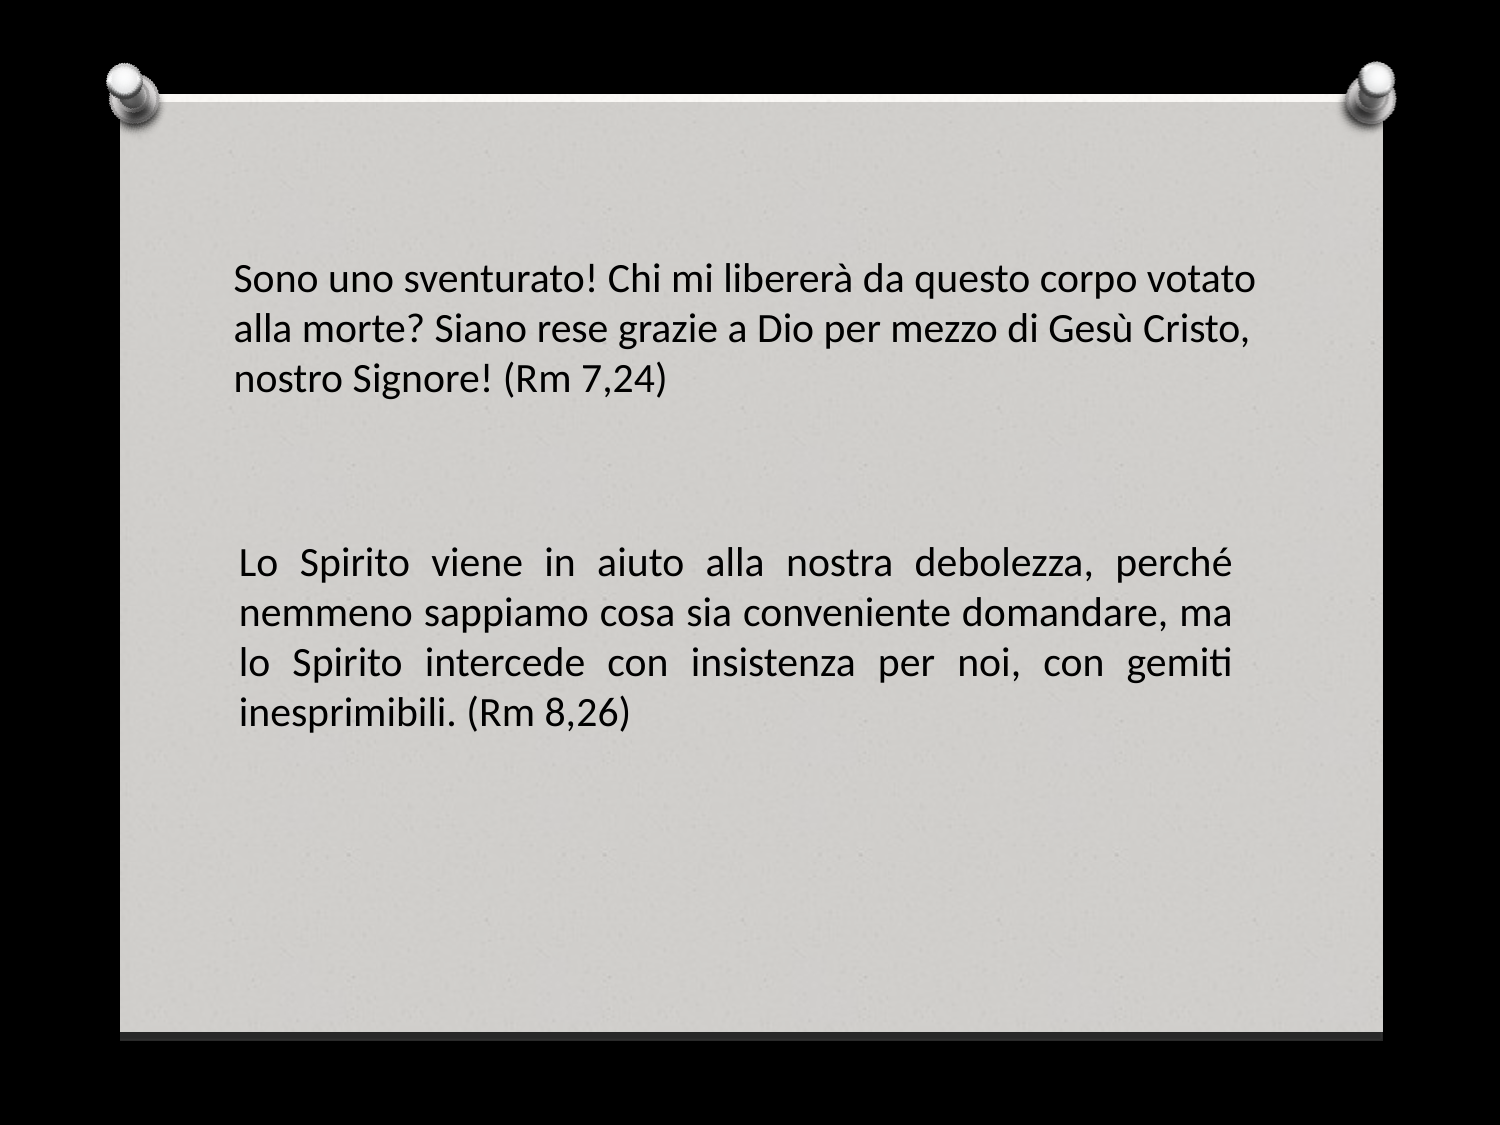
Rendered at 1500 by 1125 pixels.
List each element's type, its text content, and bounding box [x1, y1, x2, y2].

text_box Lo Spirito viene in aiuto alla nostra debolezza, perché nemmeno sappiamo cosa sia conveniente domandare, ma lo Spirito intercede con insistenza per noi, con gemiti inesprimibili. (Rm 8,26) [223, 527, 1252, 745]
text_box Sono uno sventurato! Chi mi libererà da questo corpo votato alla morte? Siano rese grazie a Dio per mezzo di Gesù Cristo, nostro Signore! (Rm 7,24) [218, 243, 1329, 461]
